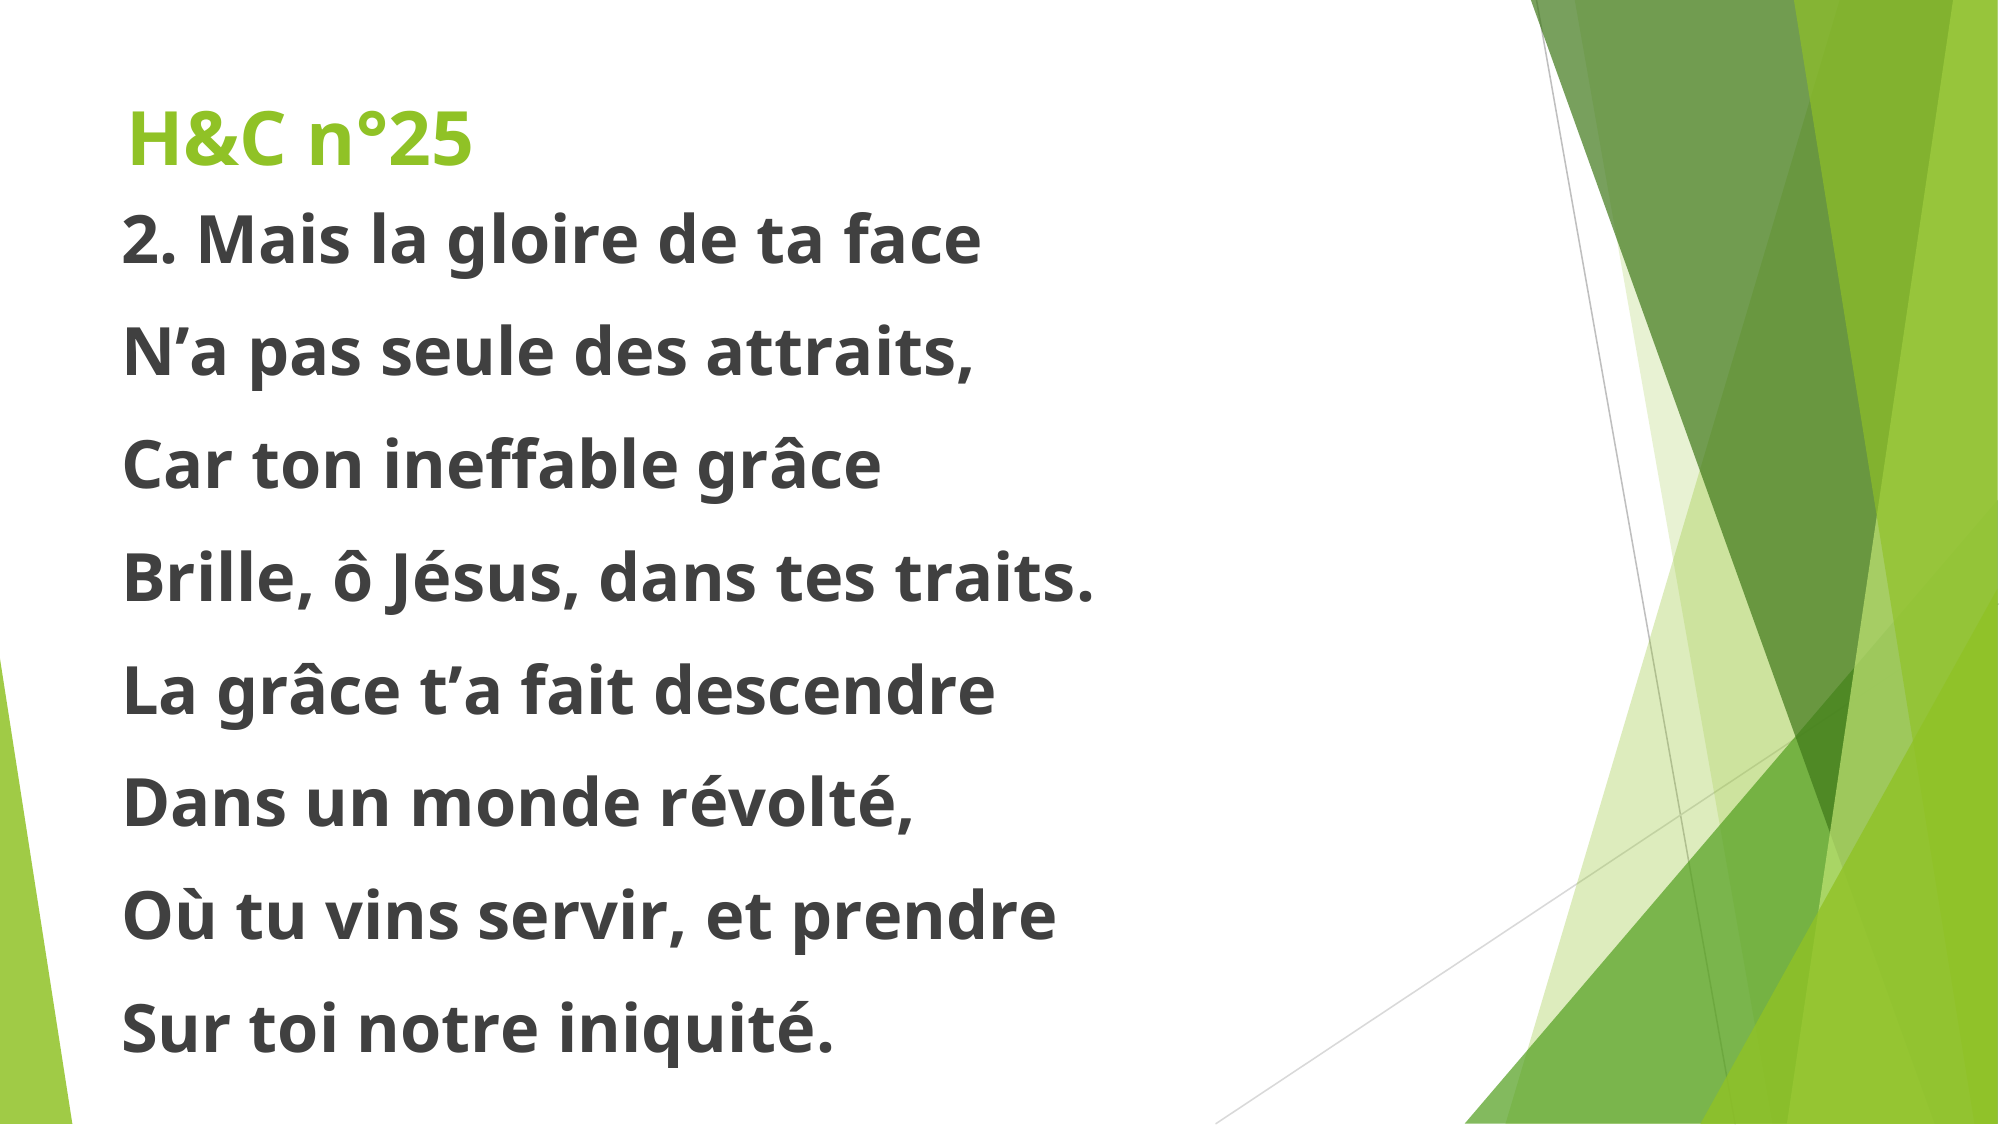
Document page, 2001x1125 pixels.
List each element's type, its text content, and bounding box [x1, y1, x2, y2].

text_box 2. Mais la gloire de ta face N’a pas seule des attraits, Car ton ineffable grâce Brille, ô Jésus, dans tes traits. La grâce t’a fait descendre Dans un monde révolté, Où tu vins servir, et prendre Sur toi notre iniquité. [106, 177, 1973, 1037]
text_box H&C n°25 [111, 82, 1522, 177]
